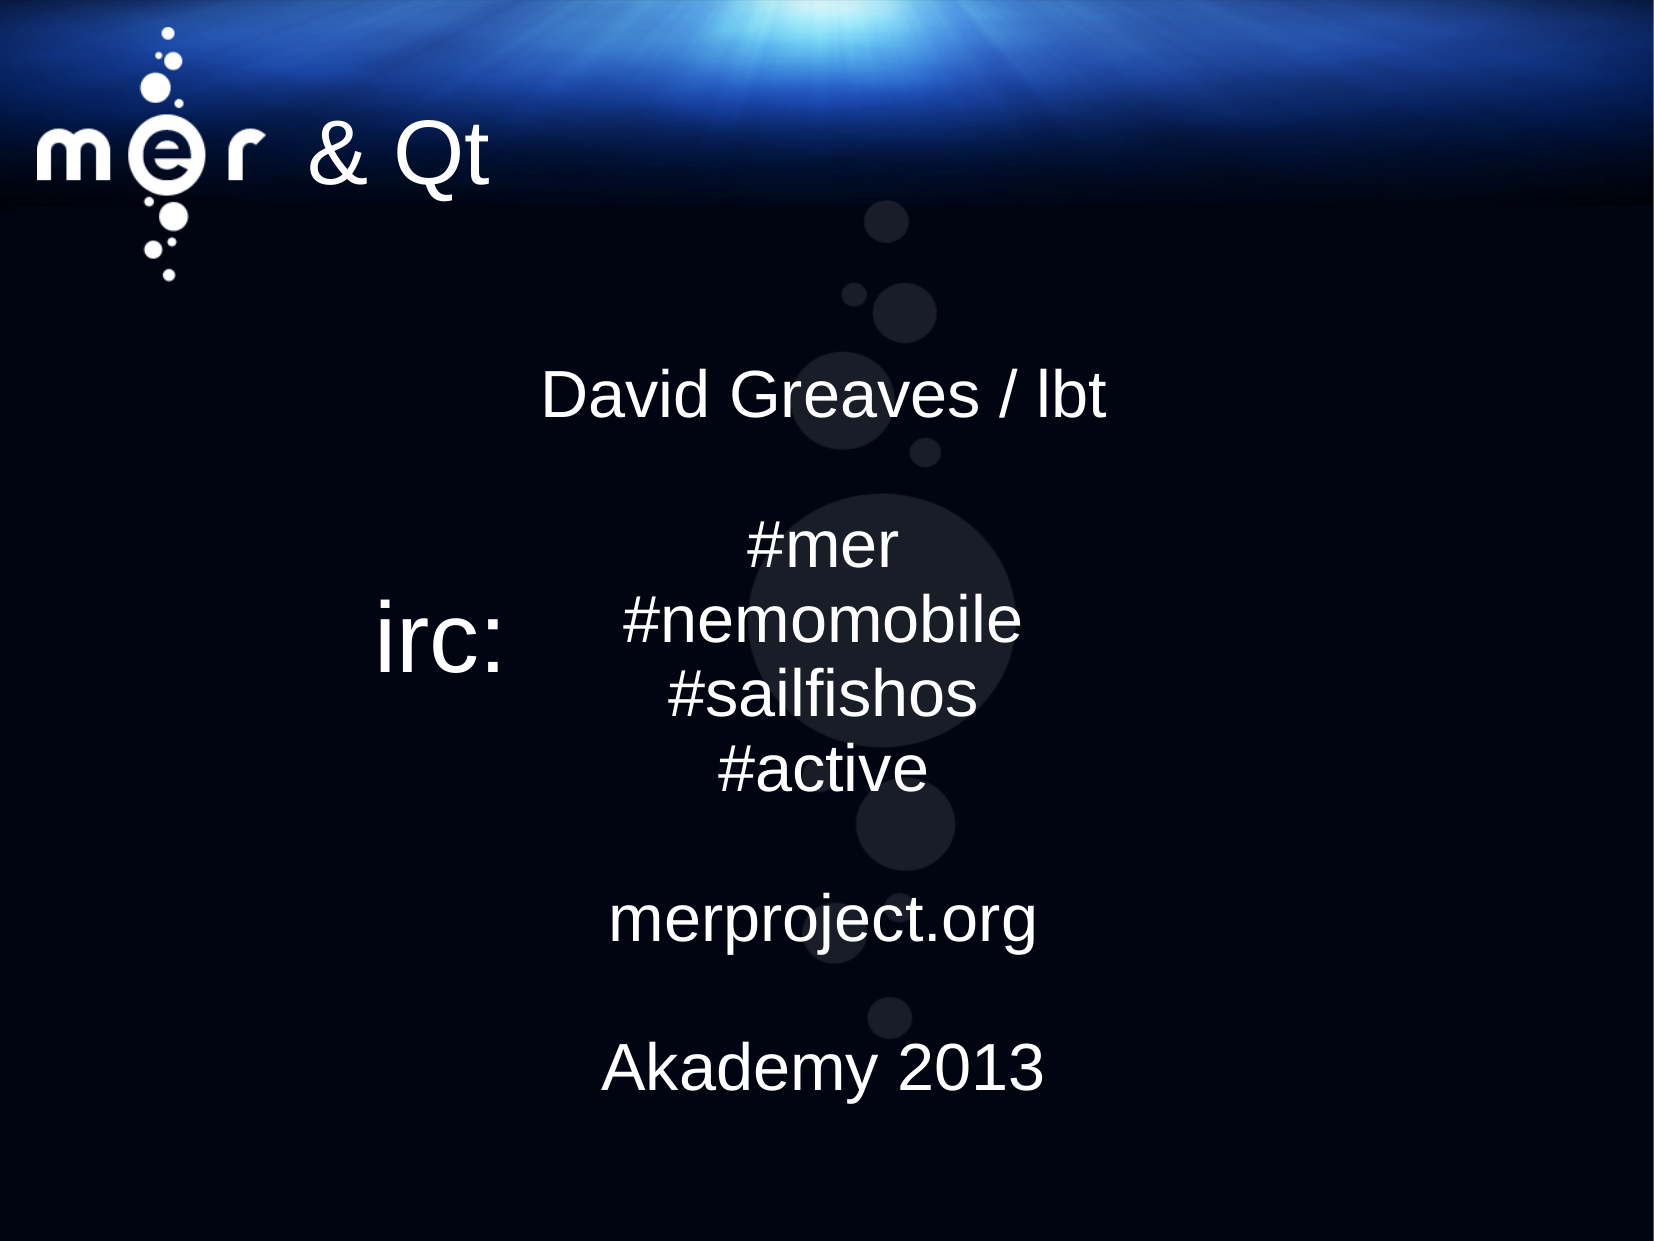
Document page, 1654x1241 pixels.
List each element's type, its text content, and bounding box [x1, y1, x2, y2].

text_box irc: [359, 574, 523, 701]
picture [0, 0, 1654, 1241]
subtitle David Greaves / lbt #mer #nemomobile #sailfishos #active merproject.org Akademy 2013 [79, 357, 1568, 1105]
title & Qt [307, 49, 1571, 257]
